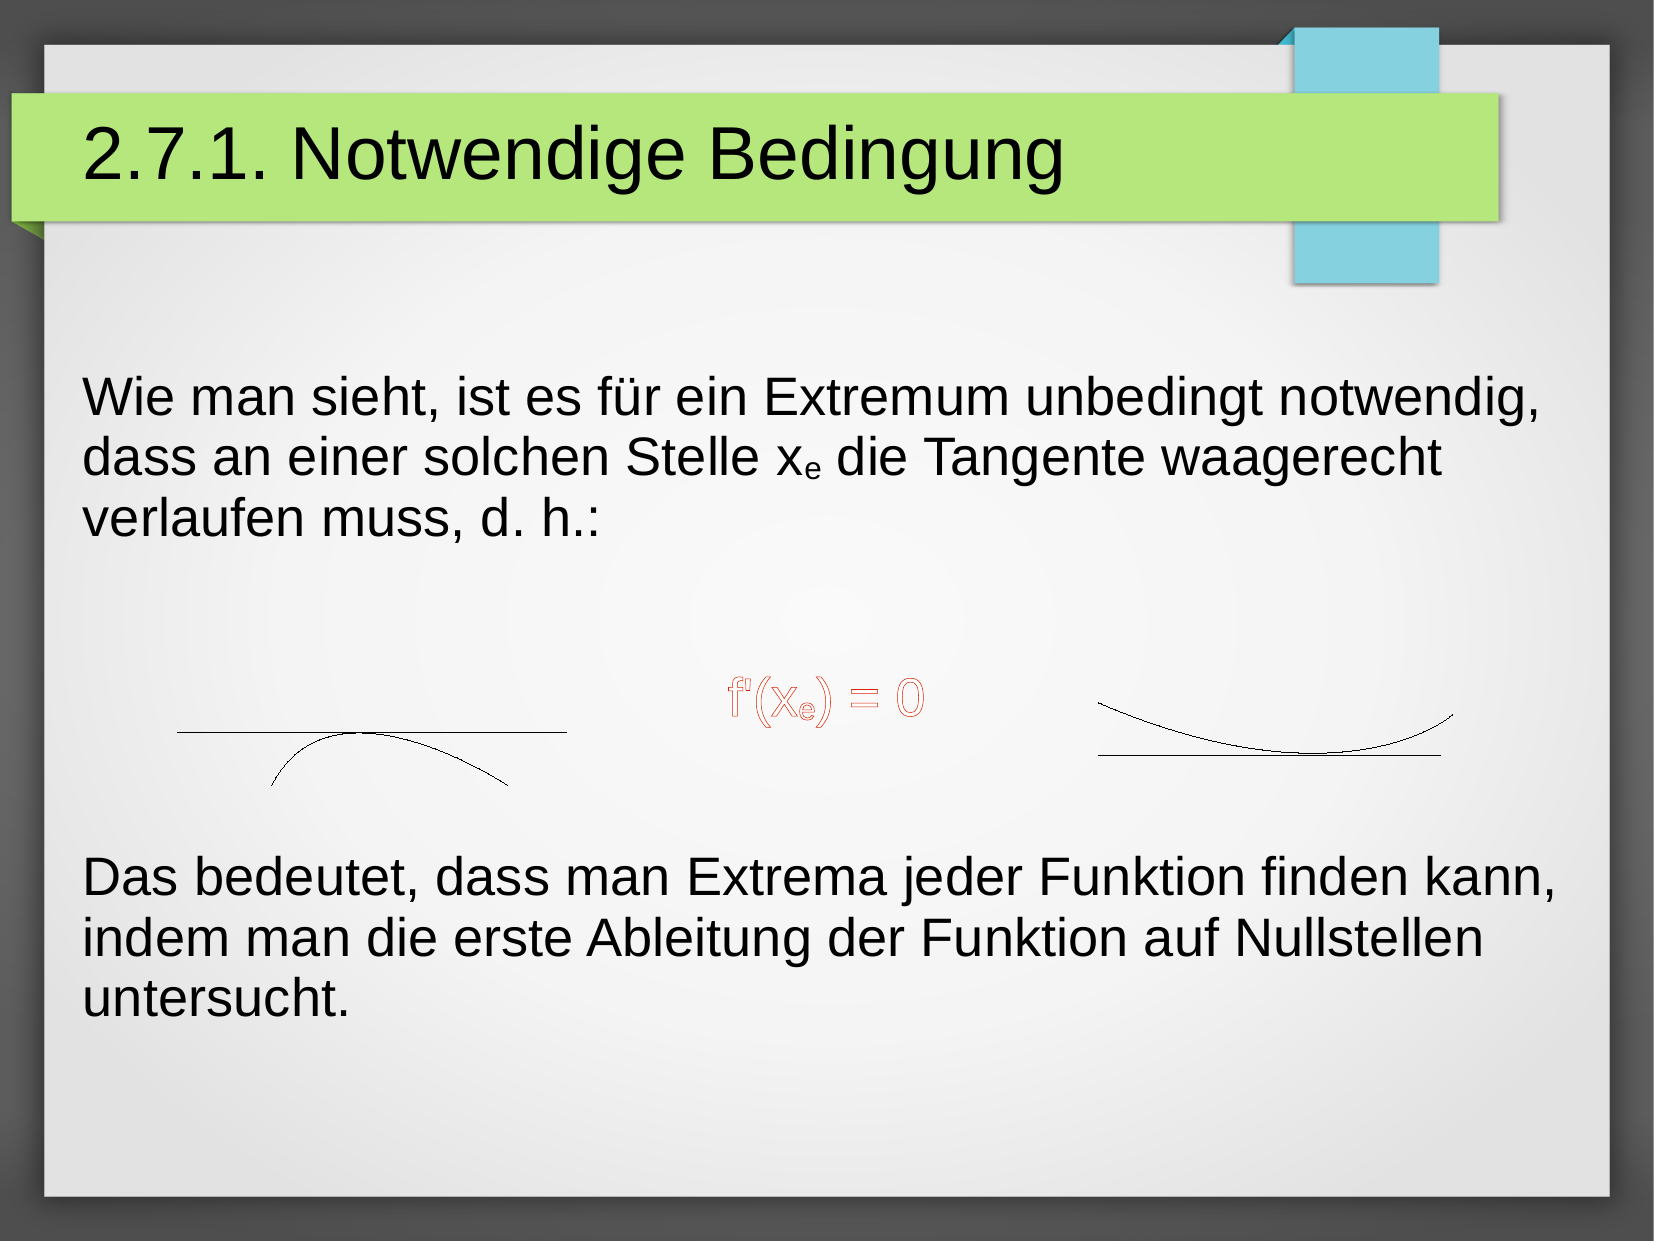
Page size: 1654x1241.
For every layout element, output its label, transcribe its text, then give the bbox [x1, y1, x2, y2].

picture [0, 0, 1654, 1241]
title 2.7.1. Notwendige Bedingung [82, 94, 1264, 213]
list Wie man sieht, ist es für ein Extremum unbedingt notwendig, dass an einer solchen Stelle xe die Tangente waagerecht verlaufen muss, d. h.: f'(xe) = 0 Das bedeutet, dass man Extrema jeder Funktion finden kann, indem man die erste Ableitung der Funktion auf Nullstellen untersucht. [82, 366, 1571, 1086]
